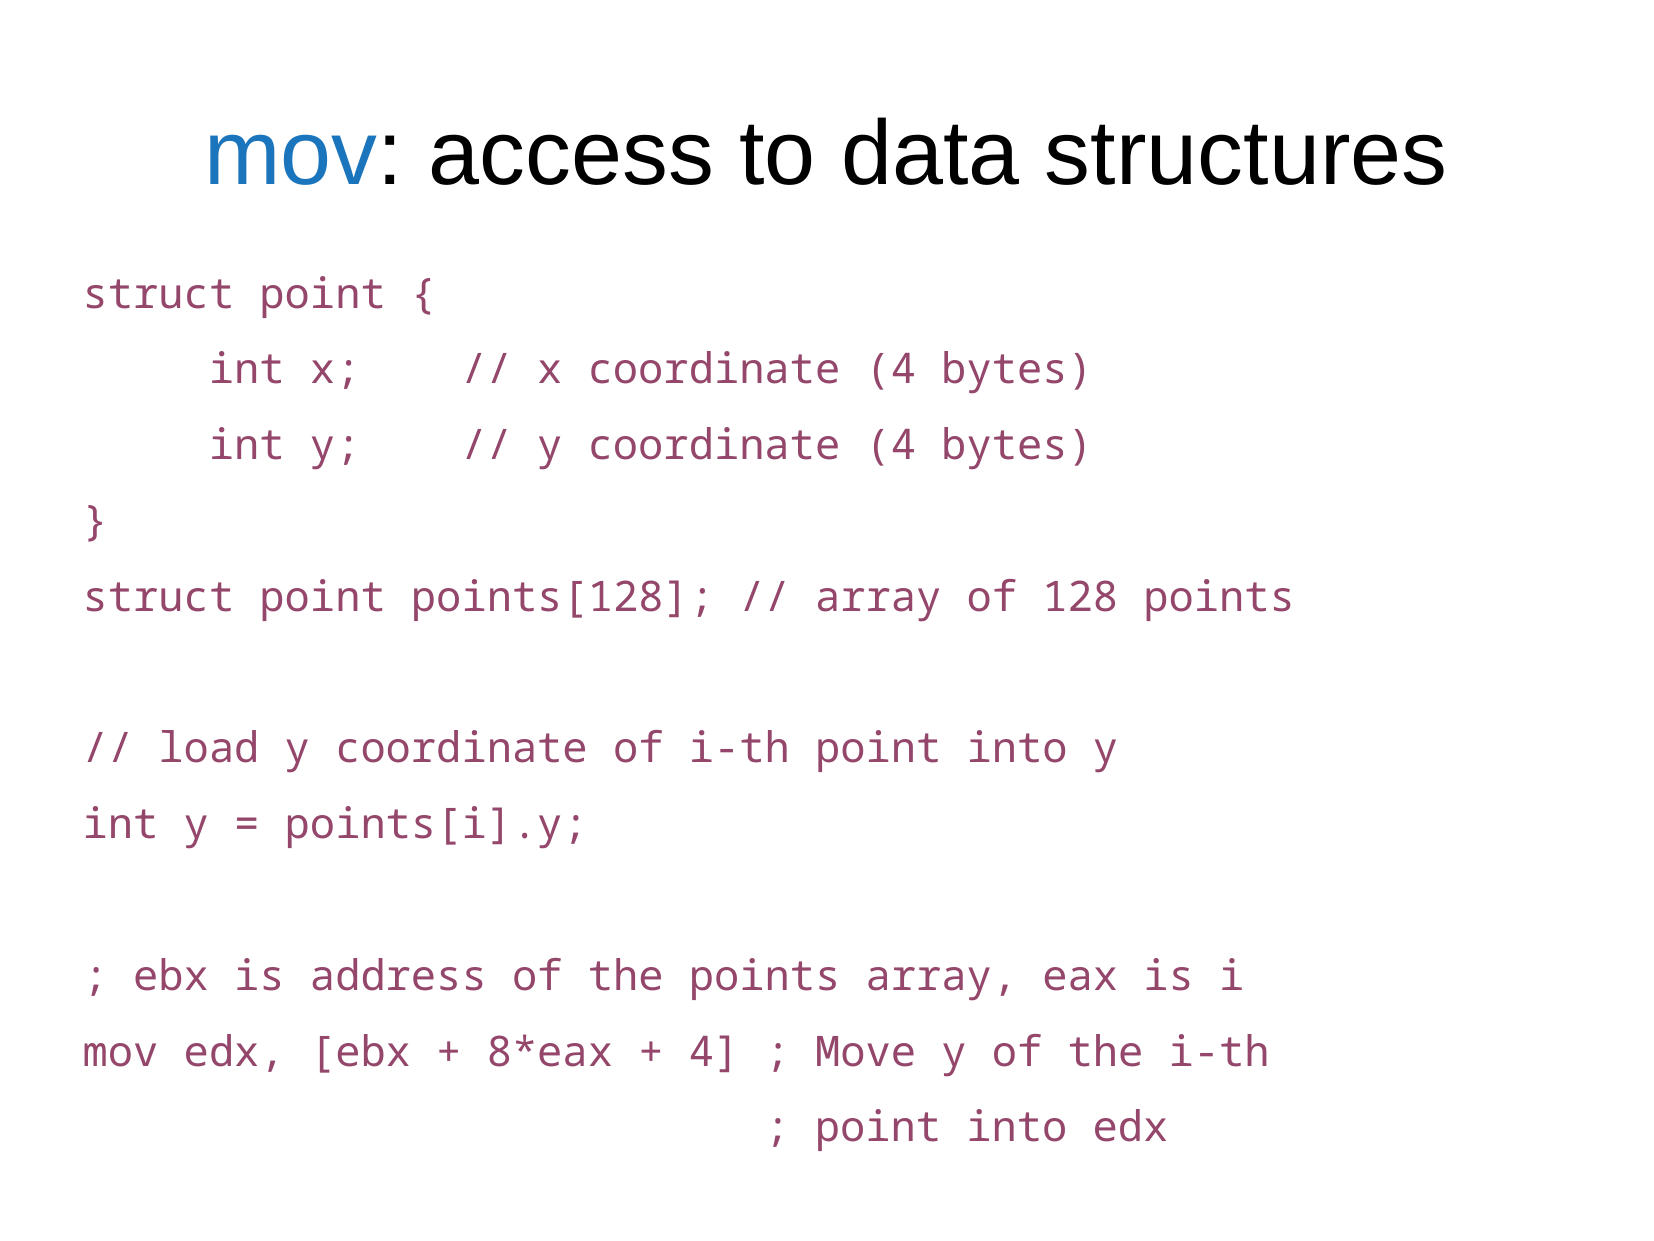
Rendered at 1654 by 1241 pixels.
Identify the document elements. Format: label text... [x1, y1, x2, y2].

list struct point { int x; // x coordinate (4 bytes) int y; // y coordinate (4 bytes) } struct point points[128]; // array of 128 points // load y coordinate of i-th point into y int y = points[i].y; ; ebx is address of the points array, eax is i mov edx, [ebx + 8*eax + 4] ; Move y of the i-th ; point into edx [82, 187, 1571, 1163]
title mov: access to data structures [82, 49, 1571, 187]
